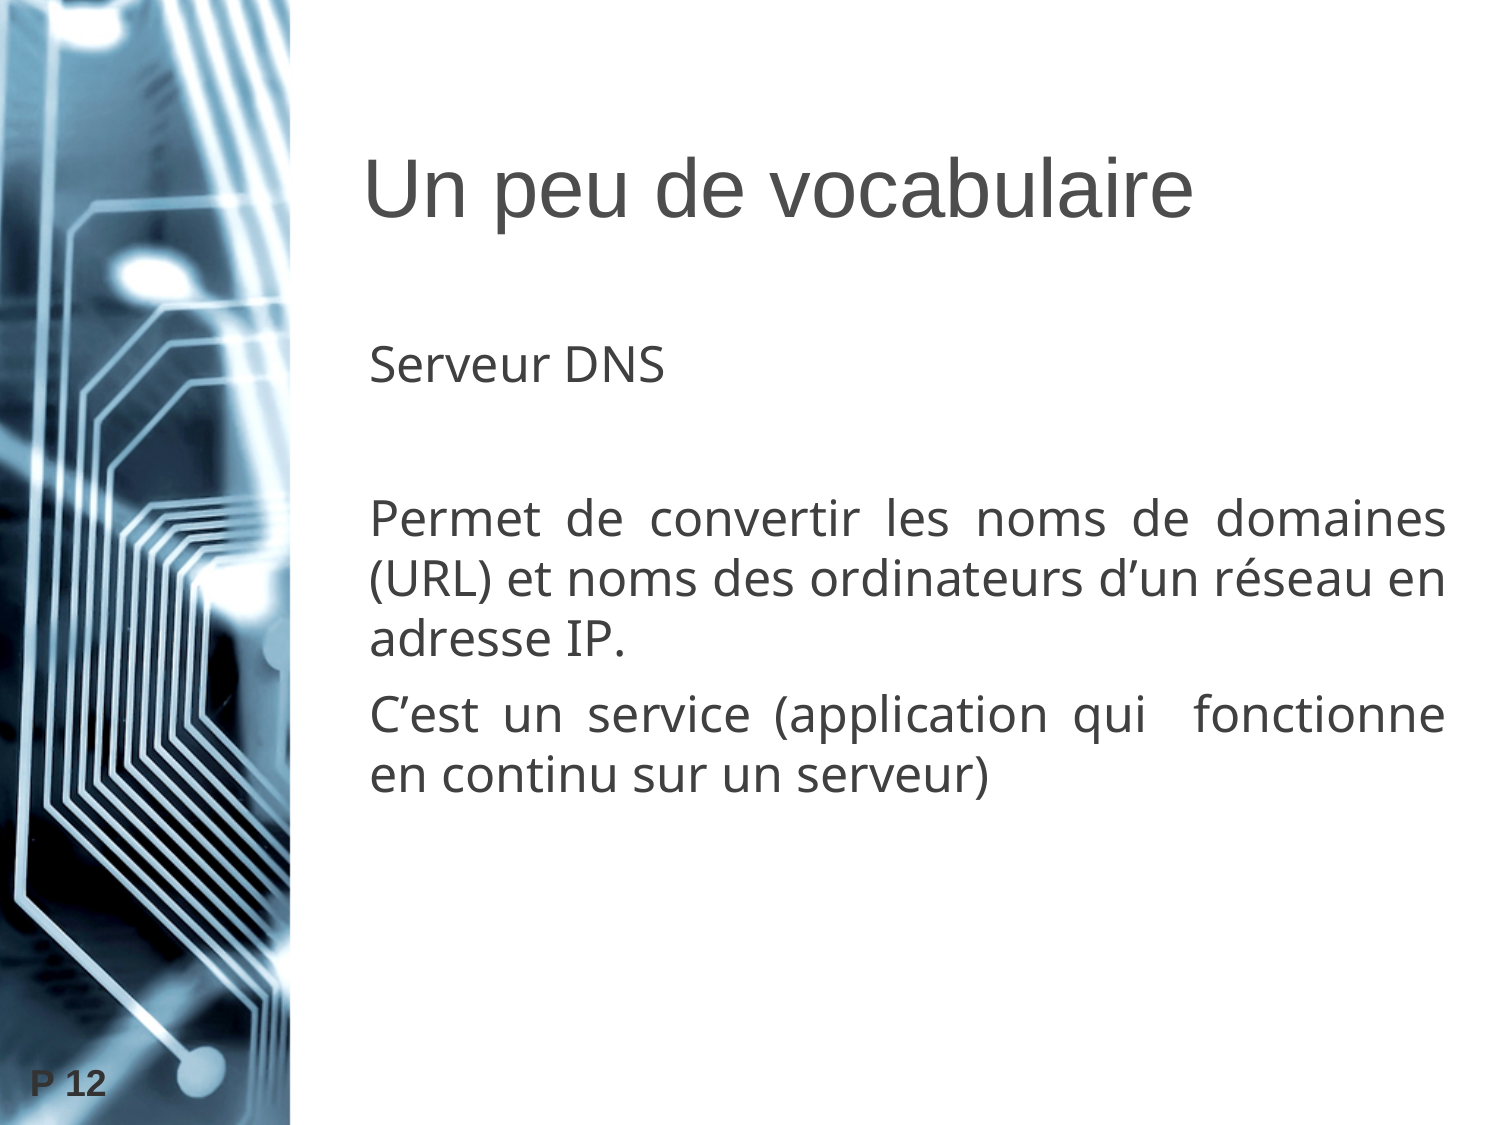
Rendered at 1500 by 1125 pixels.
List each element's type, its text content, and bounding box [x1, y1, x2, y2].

text_box [354, 732, 1453, 904]
picture [0, 0, 1500, 1125]
title Un peu de vocabulaire [324, 125, 1463, 243]
list Serveur DNS Permet de convertir les noms de domaines (URL) et noms des ordinateurs d’un réseau en adresse IP. C’est un service (application qui fonctionne en continu sur un serveur) [354, 324, 1463, 1042]
